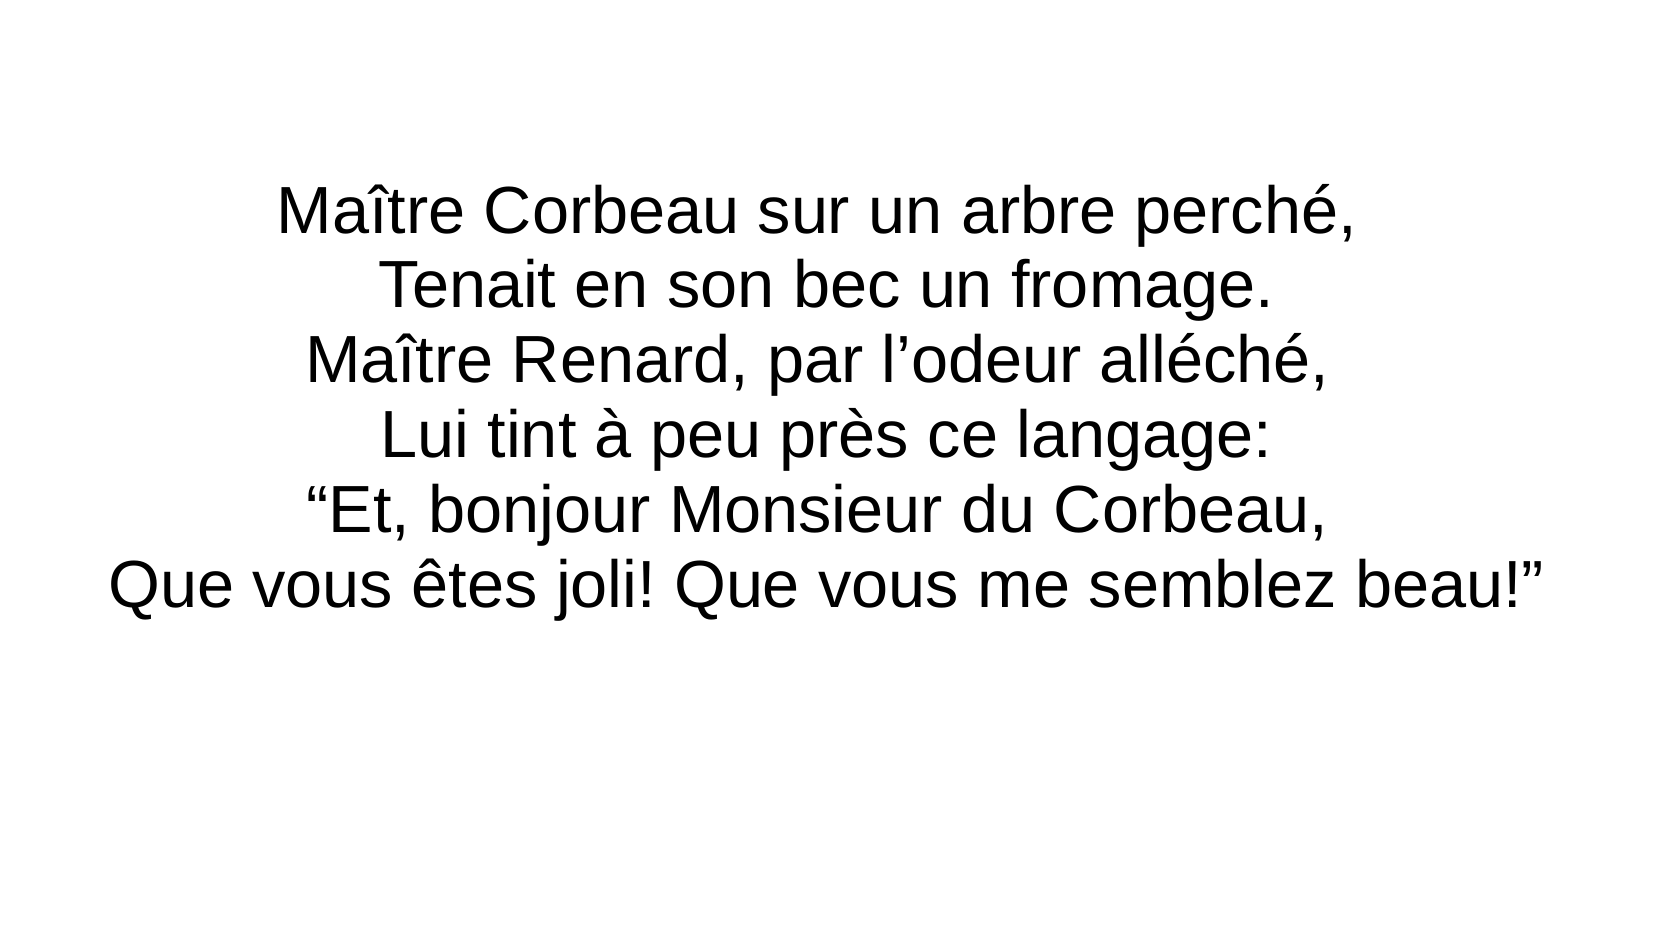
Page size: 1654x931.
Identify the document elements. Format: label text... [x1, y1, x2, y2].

subtitle Maître Corbeau sur un arbre perché, Tenait en son bec un fromage. Maître Renard, par l’odeur alléché, Lui tint à peu près ce langage: “Et, bonjour Monsieur du Corbeau, Que vous êtes joli! Que vous me semblez beau!” [82, 37, 1571, 757]
